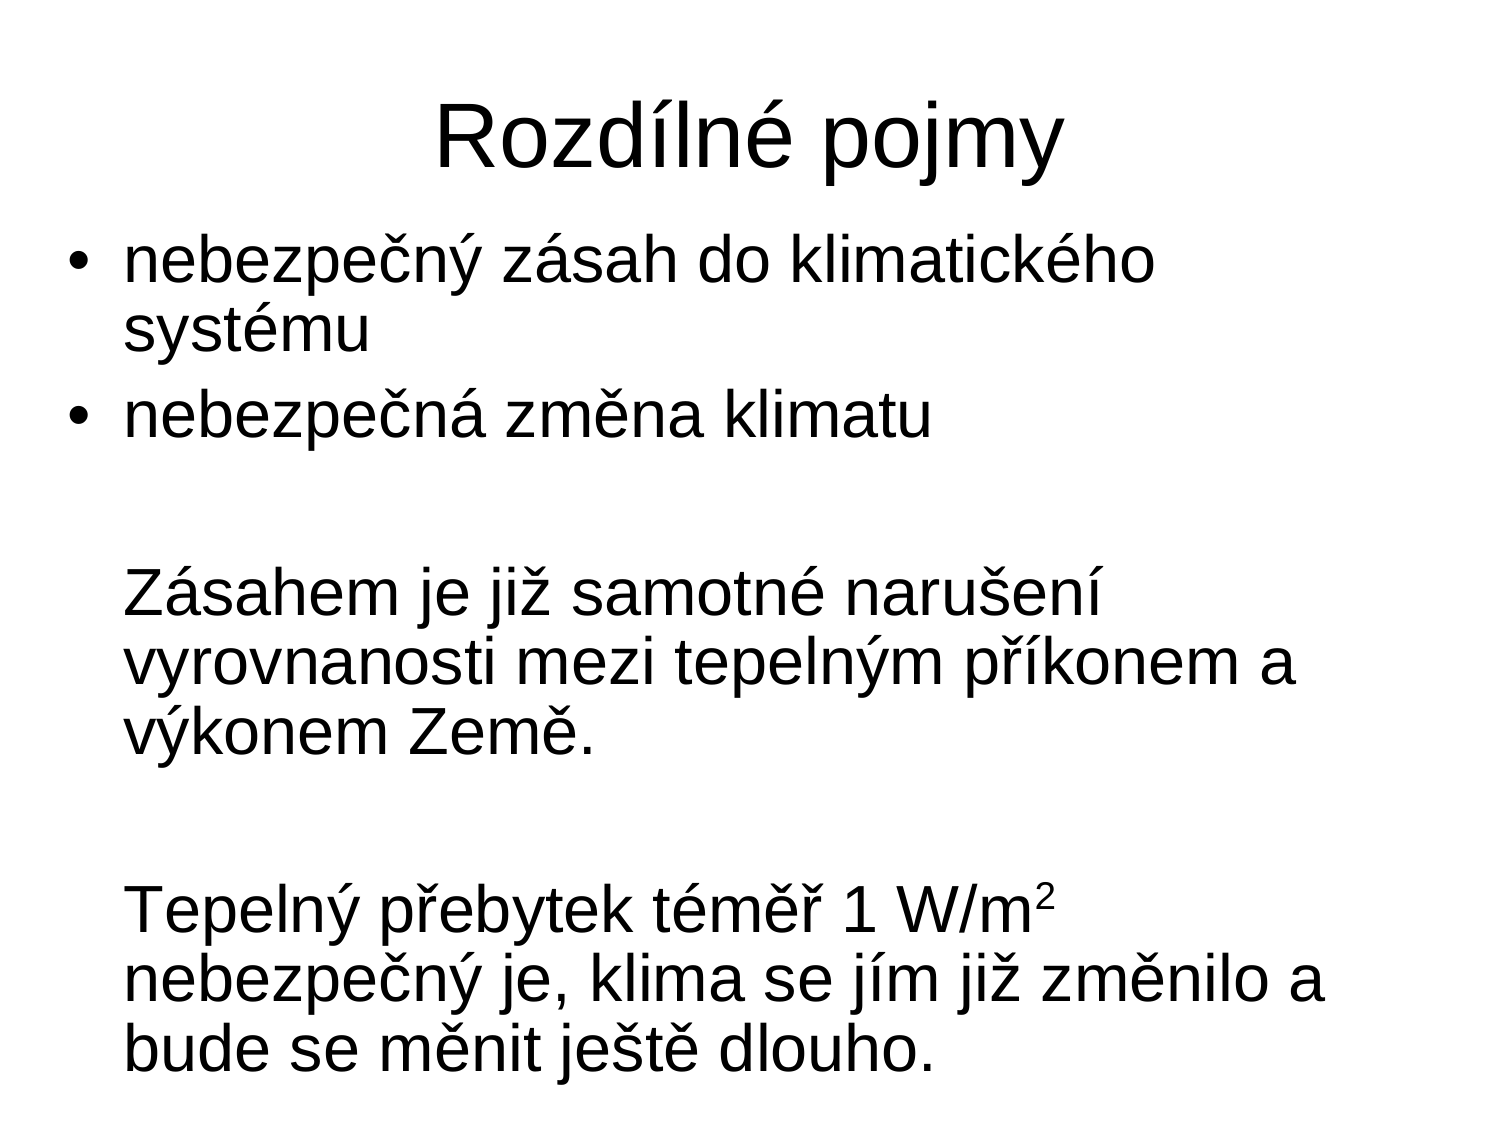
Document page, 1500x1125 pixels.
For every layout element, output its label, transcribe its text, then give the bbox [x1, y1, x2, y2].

list nebezpečný zásah do klimatického systému nebezpečná změna klimatu Zásahem je již samotné narušení vyrovnanosti mezi tepelným příkonem a výkonem Země. Tepelný přebytek téměř 1 W/m2 nebezpečný je, klima se jím již změnilo a bude se měnit ještě dlouho. [67, 226, 1418, 1093]
title Rozdílné pojmy [75, 21, 1425, 257]
